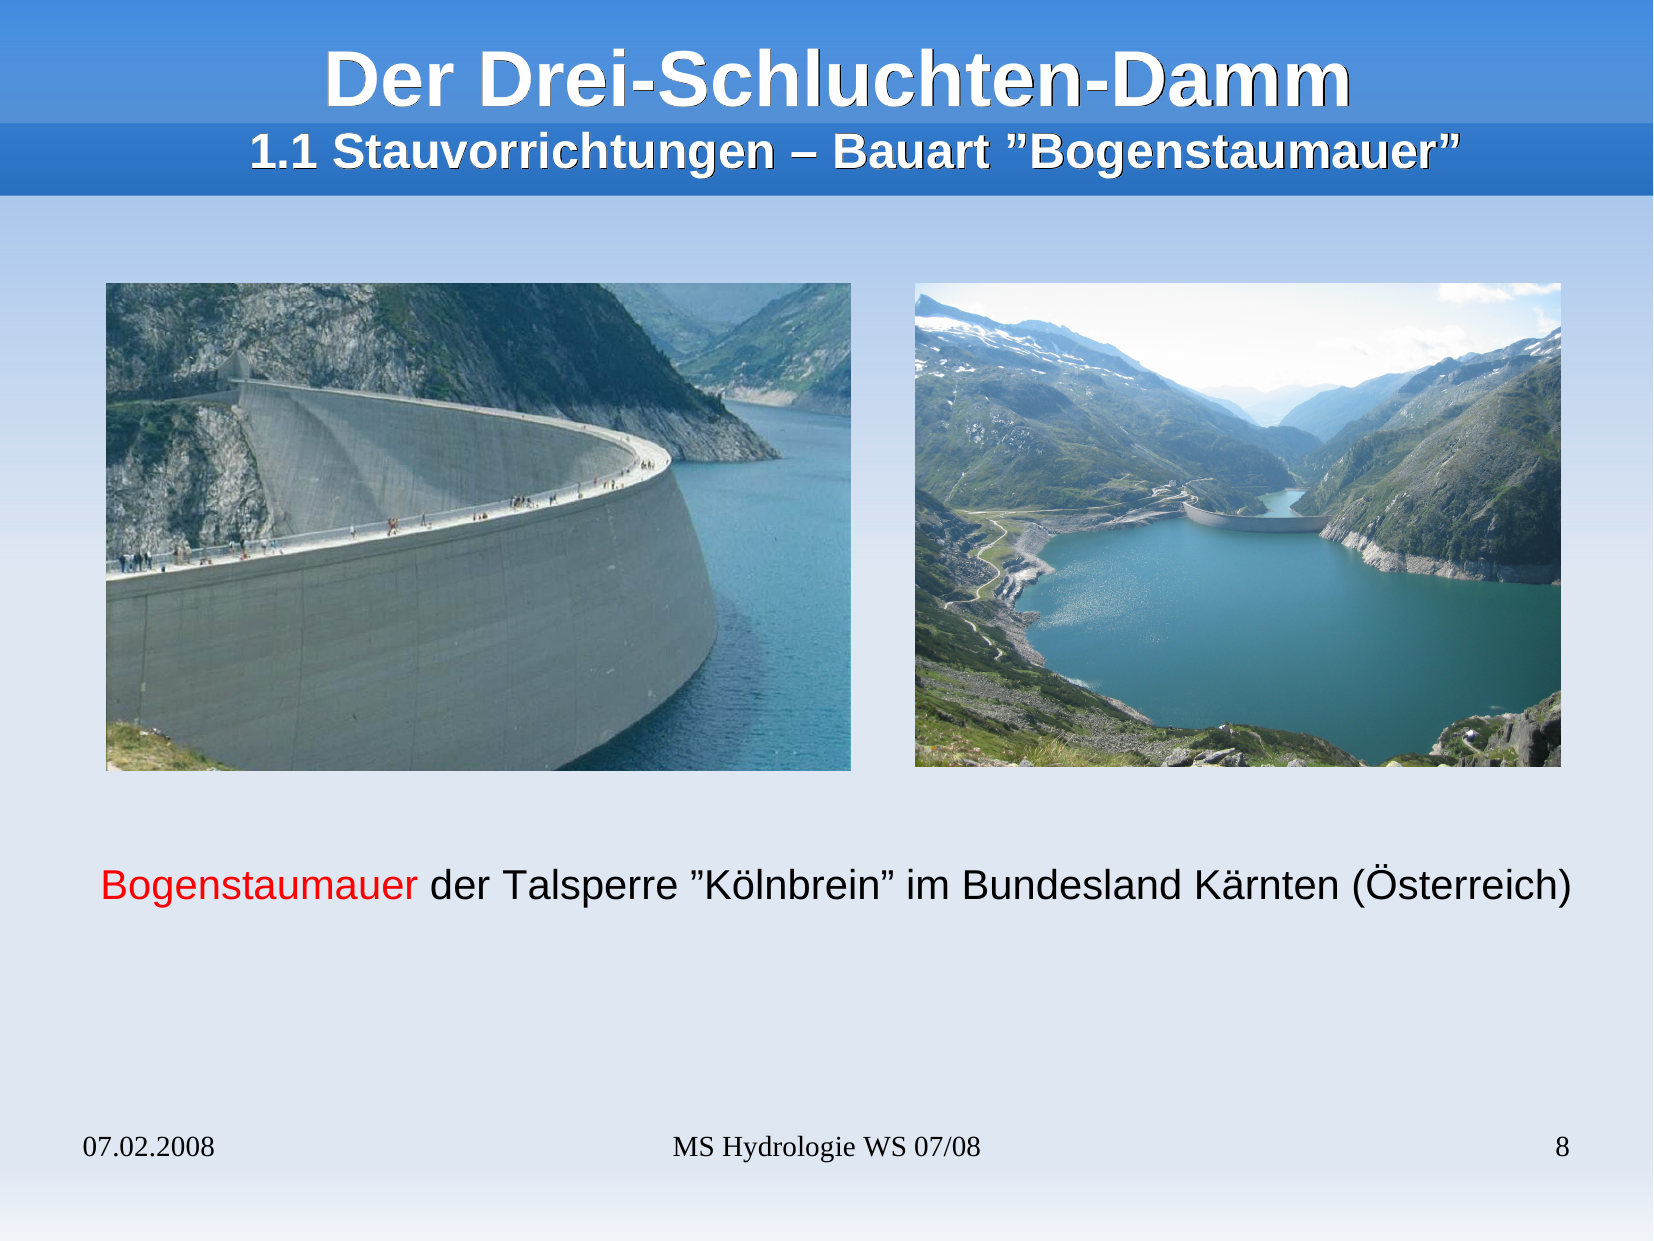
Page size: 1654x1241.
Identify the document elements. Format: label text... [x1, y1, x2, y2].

list Bogenstaumauer der Talsperre ”Kölnbrein” im Bundesland Kärnten (Österreich) [82, 861, 1581, 1036]
title Der Drei-Schluchten-Damm 1.1 Stauvorrichtungen – Bauart ”Bogenstaumauer” [76, 3, 1565, 211]
picture [0, 0, 1654, 1241]
